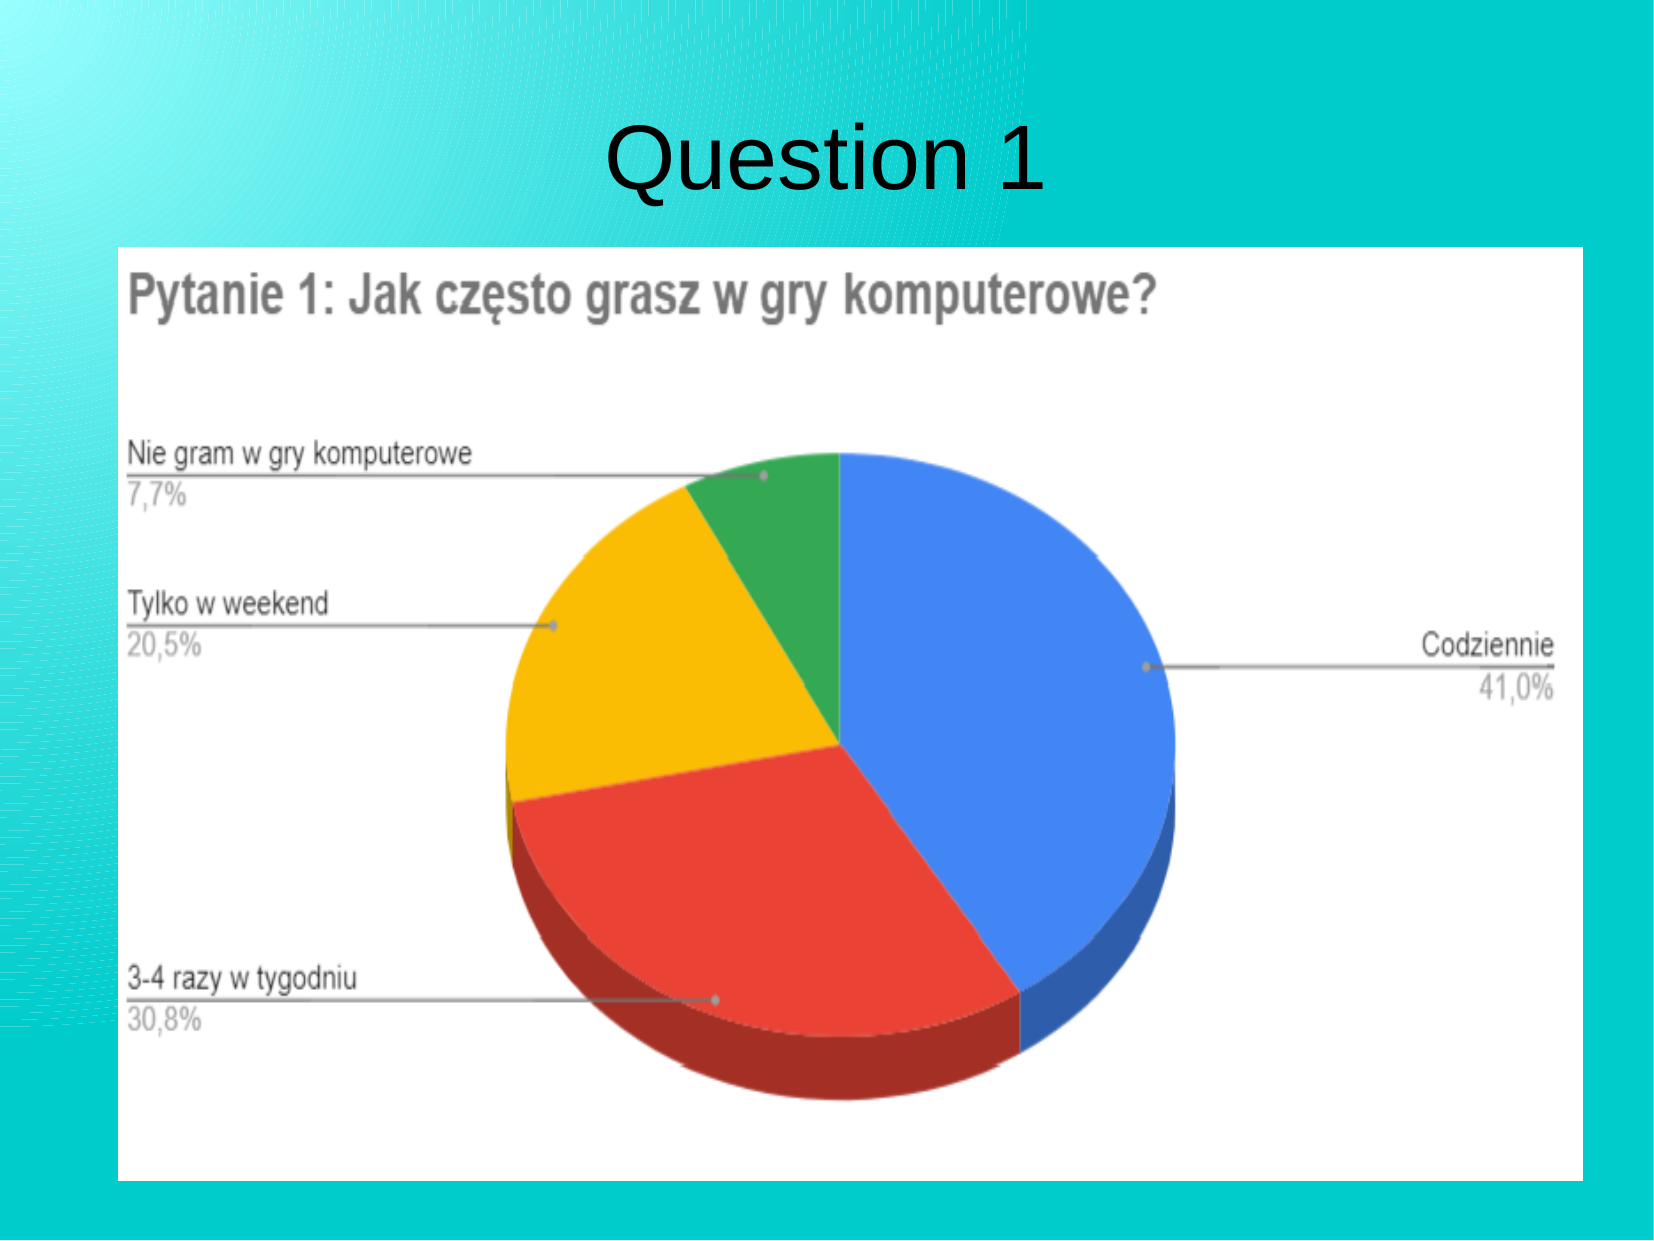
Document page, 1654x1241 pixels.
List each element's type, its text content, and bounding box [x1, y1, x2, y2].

picture [118, 247, 1583, 1182]
title Question 1 [82, 49, 1571, 257]
